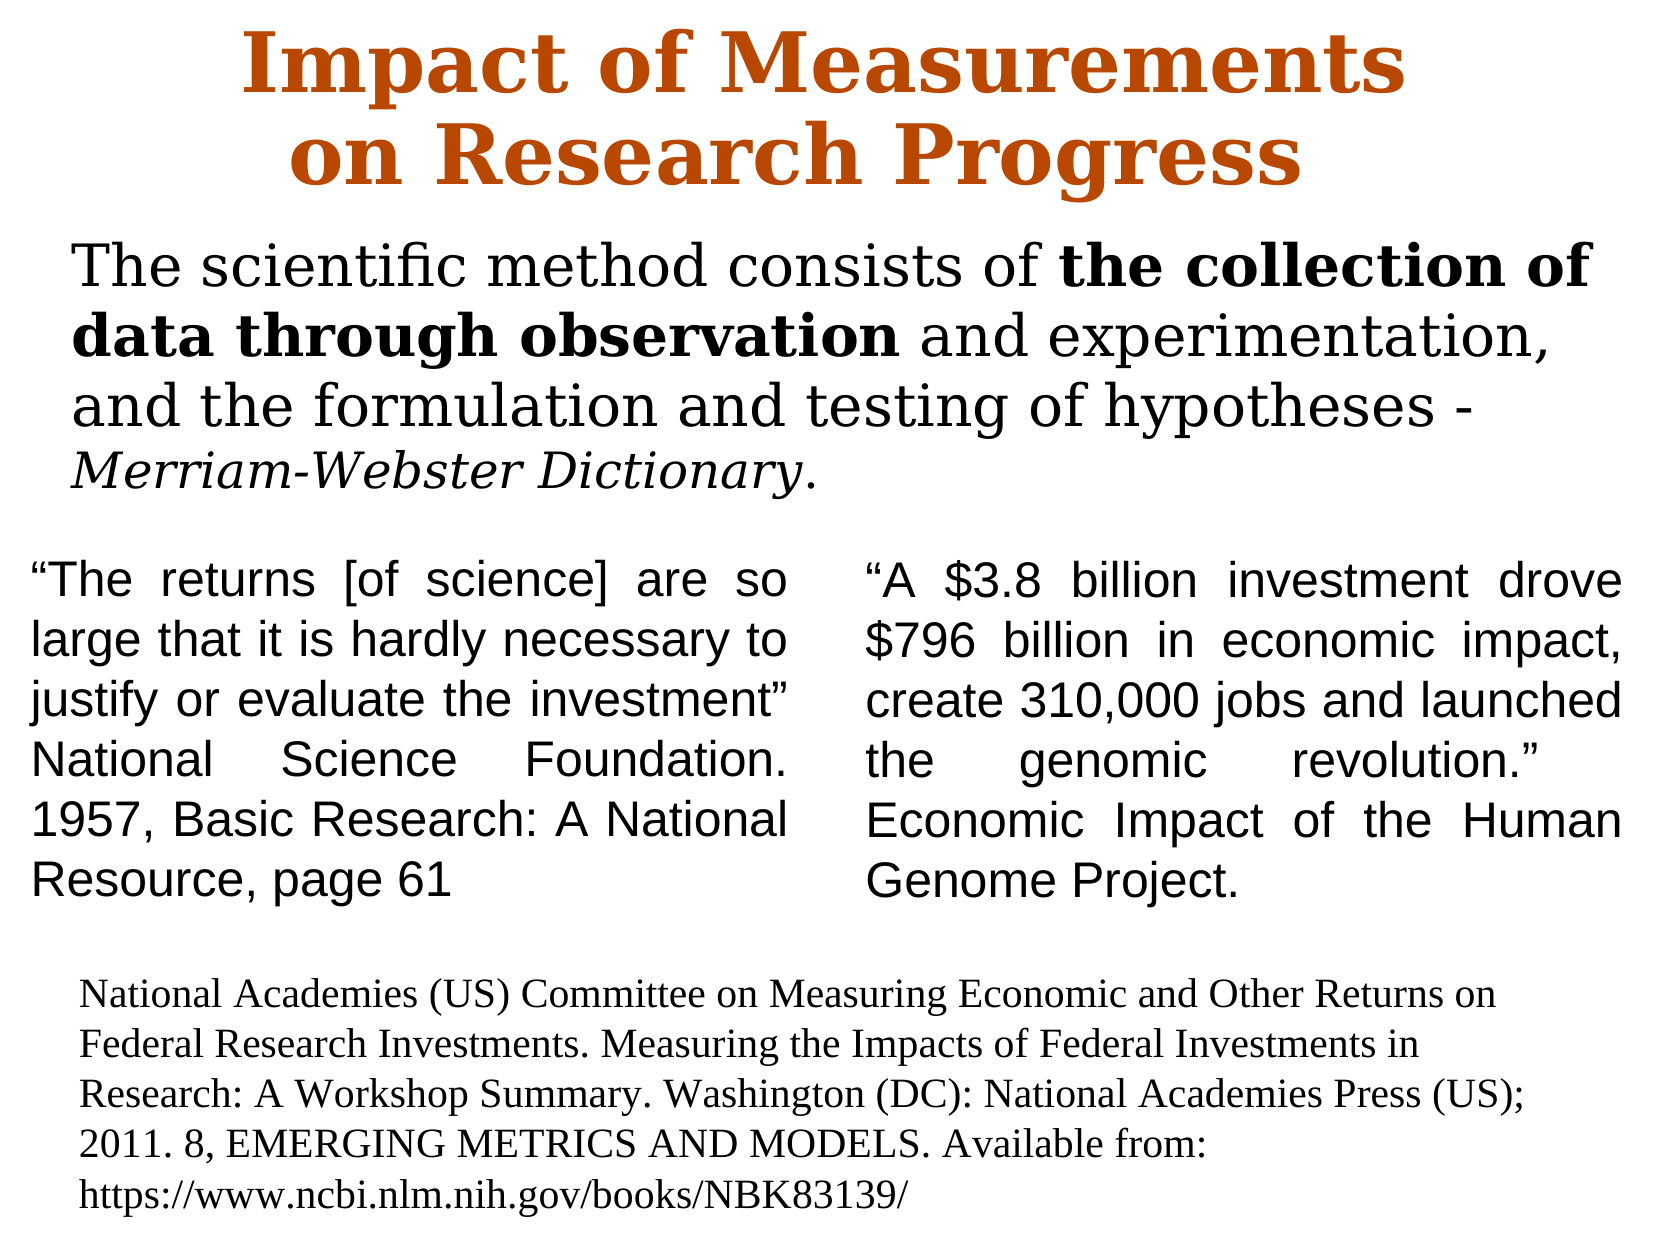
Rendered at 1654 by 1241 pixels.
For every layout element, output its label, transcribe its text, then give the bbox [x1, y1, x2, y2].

text_box “The returns [of science] are so large that it is hardly necessary to justify or evaluate the investment” National Science Foundation. 1957, Basic Research: A National Resource, page 61 [15, 538, 804, 974]
text_box The scientific method consists of the collection of data through observation and experimentation, and the formulation and testing of hypotheses - Merriam-Webster Dictionary. [57, 221, 1620, 502]
text_box “A $3.8 billion investment drove $796 billion in economic impact, create 310,000 jobs and launched the genomic revolution.” Economic Impact of the Human Genome Project. [850, 540, 1638, 976]
text_box National Academies (US) Committee on Measuring Economic and Other Returns on Federal Research Investments. Measuring the Impacts of Federal Investments in Research: A Workshop Summary. Washington (DC): National Academies Press (US); 2011. 8, EMERGING METRICS AND MODELS. Available from: https://www.ncbi.nlm.nih.gov/books/NBK83139/ [64, 958, 1576, 1236]
title Impact of Measurements on Research Progress [0, 19, 1650, 204]
